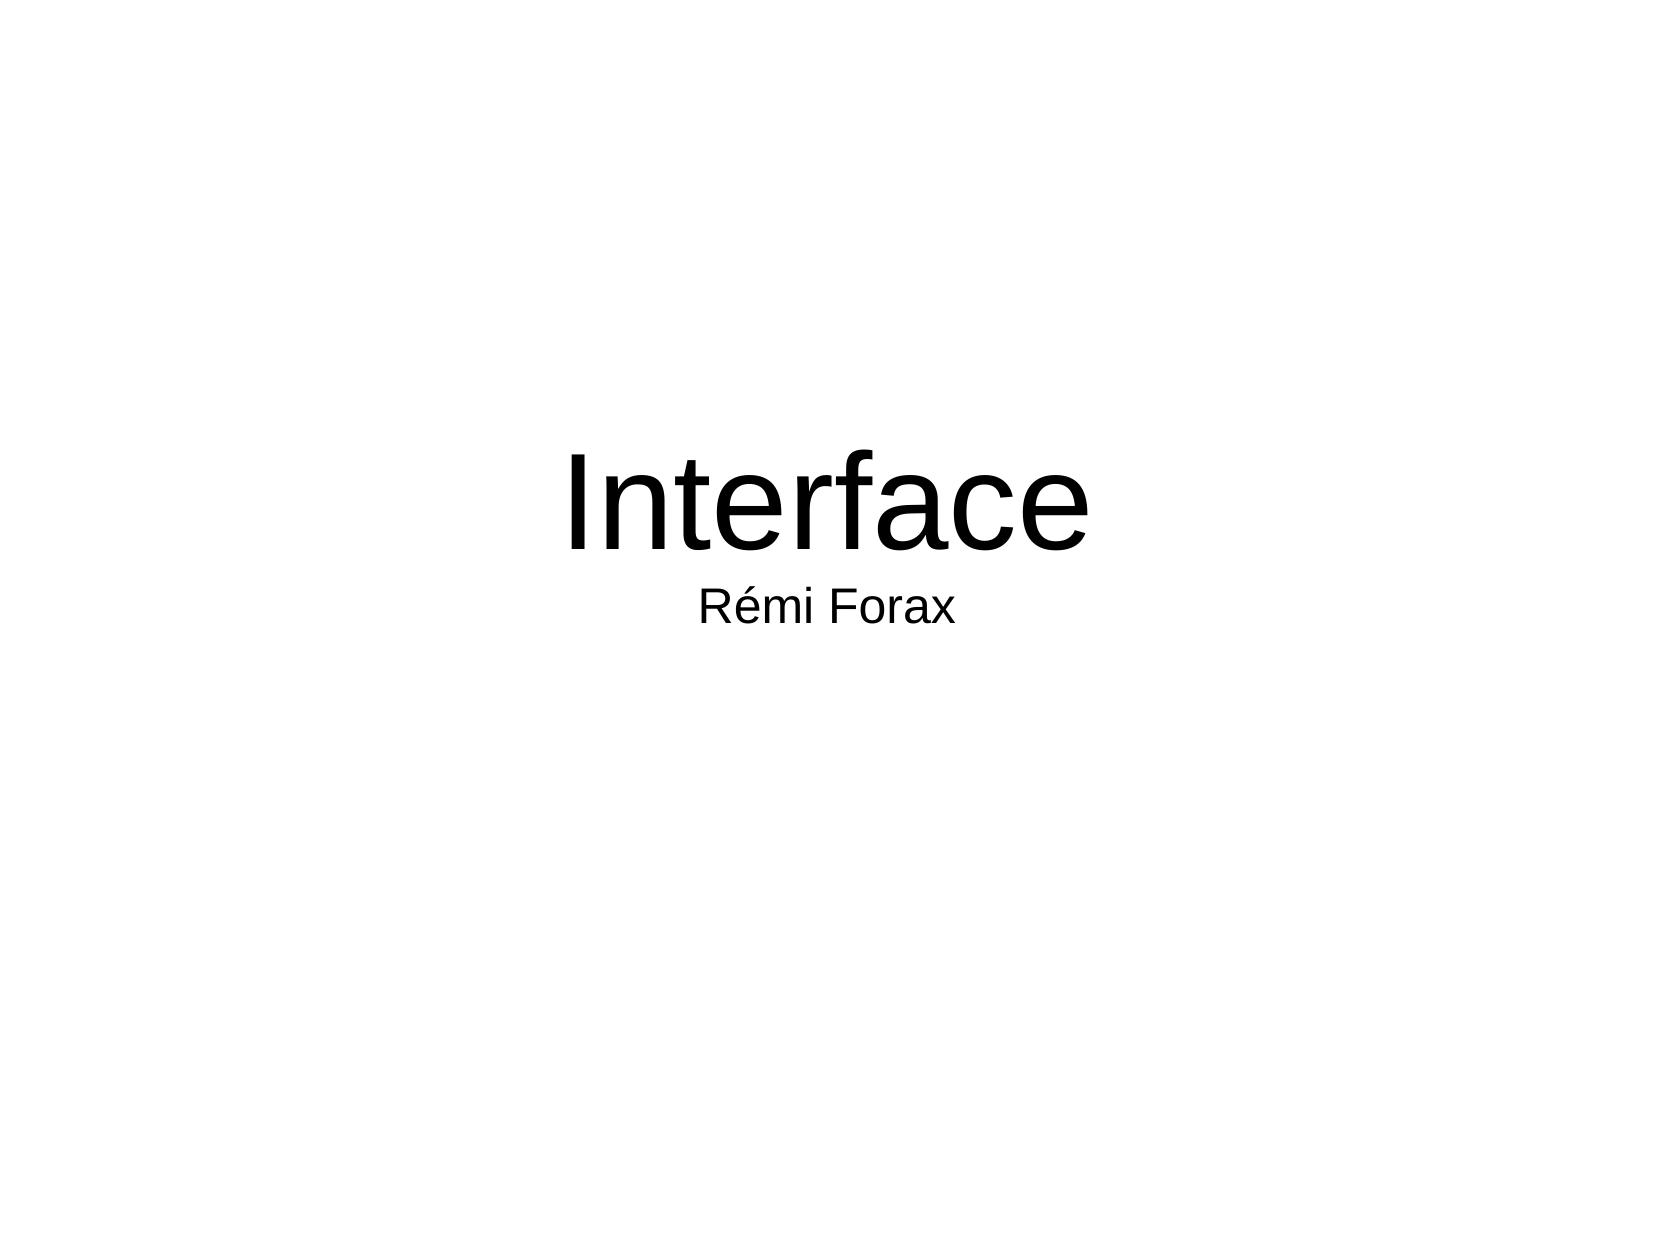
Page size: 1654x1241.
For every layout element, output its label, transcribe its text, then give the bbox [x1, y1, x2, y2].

subtitle Interface Rémi Forax [82, 49, 1571, 1010]
